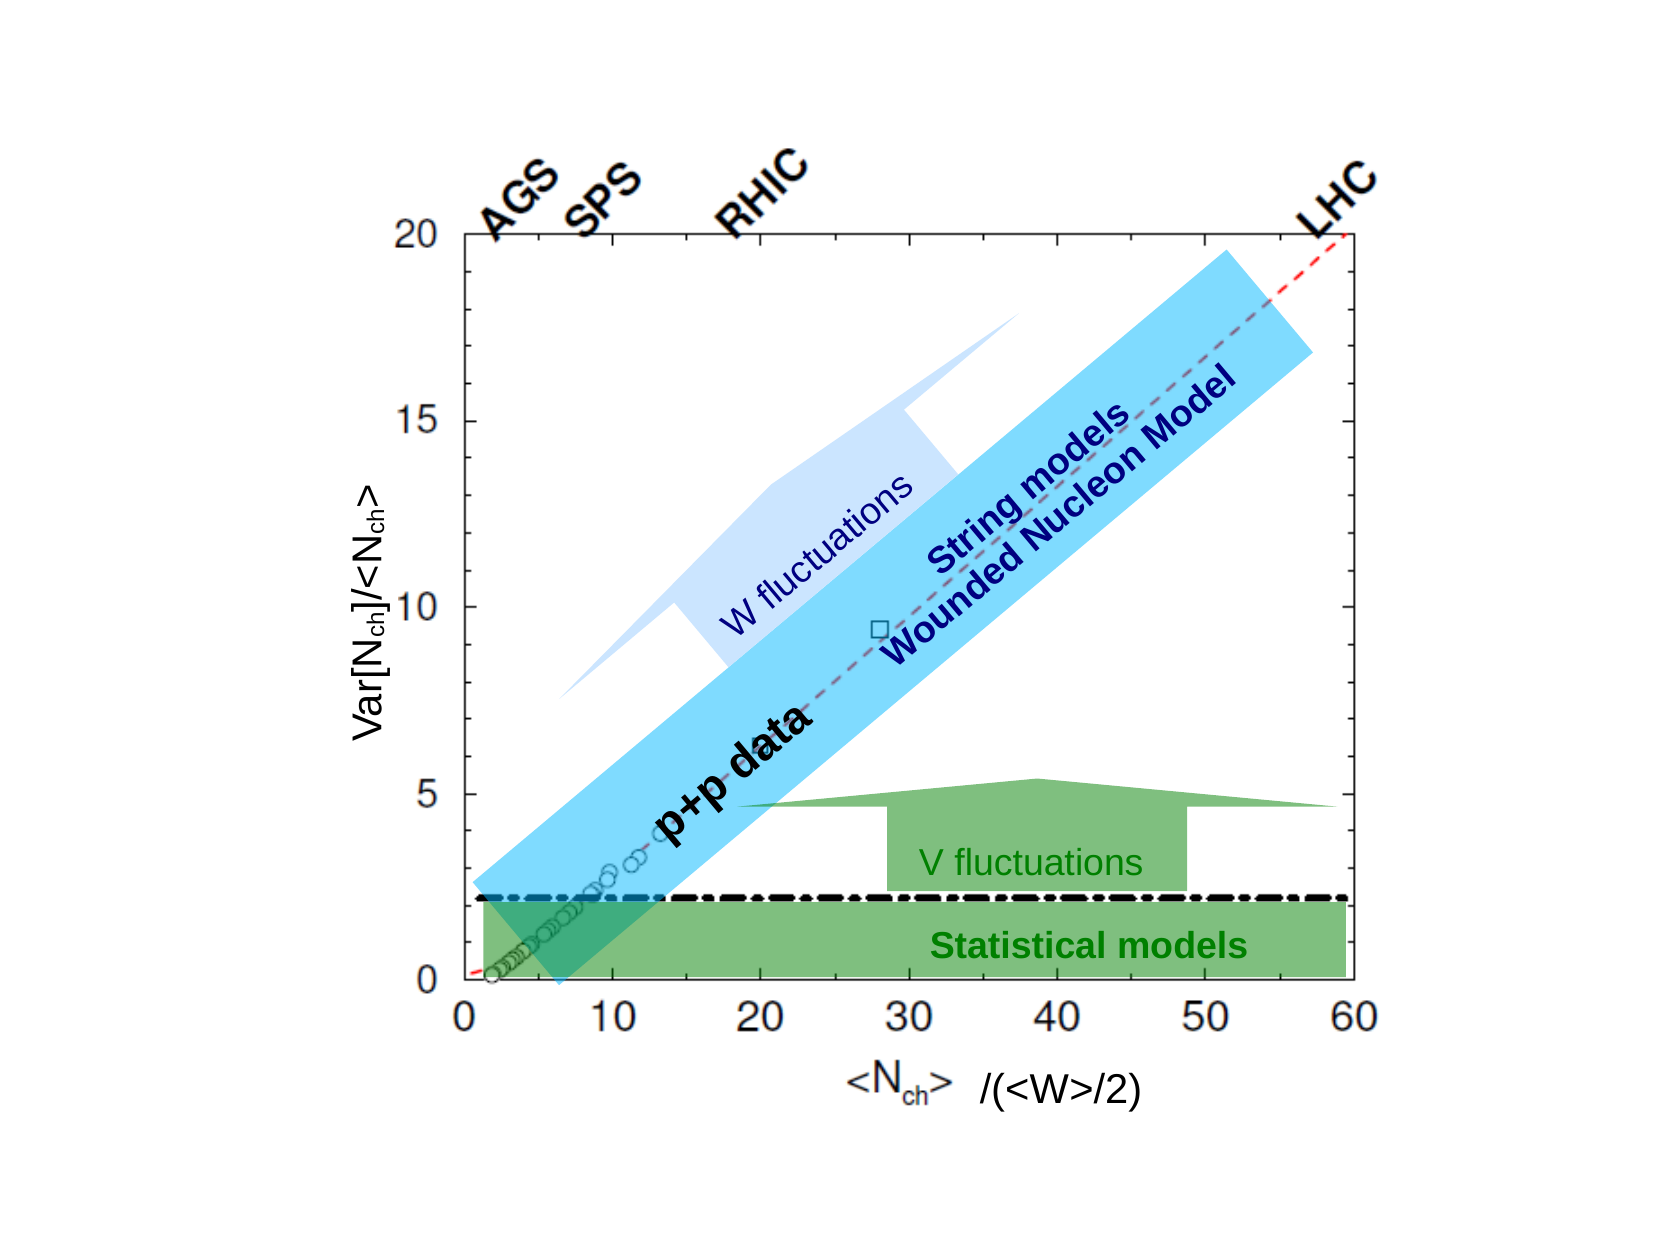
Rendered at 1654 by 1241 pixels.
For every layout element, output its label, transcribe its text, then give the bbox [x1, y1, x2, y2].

text_box W fluctuations [697, 445, 933, 653]
text_box Statistical models [915, 916, 1295, 961]
text_box [472, 249, 1346, 986]
picture [333, 111, 1469, 1118]
text_box /(<W>/2) [964, 1058, 1164, 1107]
text_box Var[Nch]/<Nch> [336, 448, 398, 757]
text_box String models Wounded Nucleon Model [822, 276, 1291, 689]
text_box p+p data [626, 664, 842, 857]
text_box V fluctuations [904, 834, 1164, 878]
